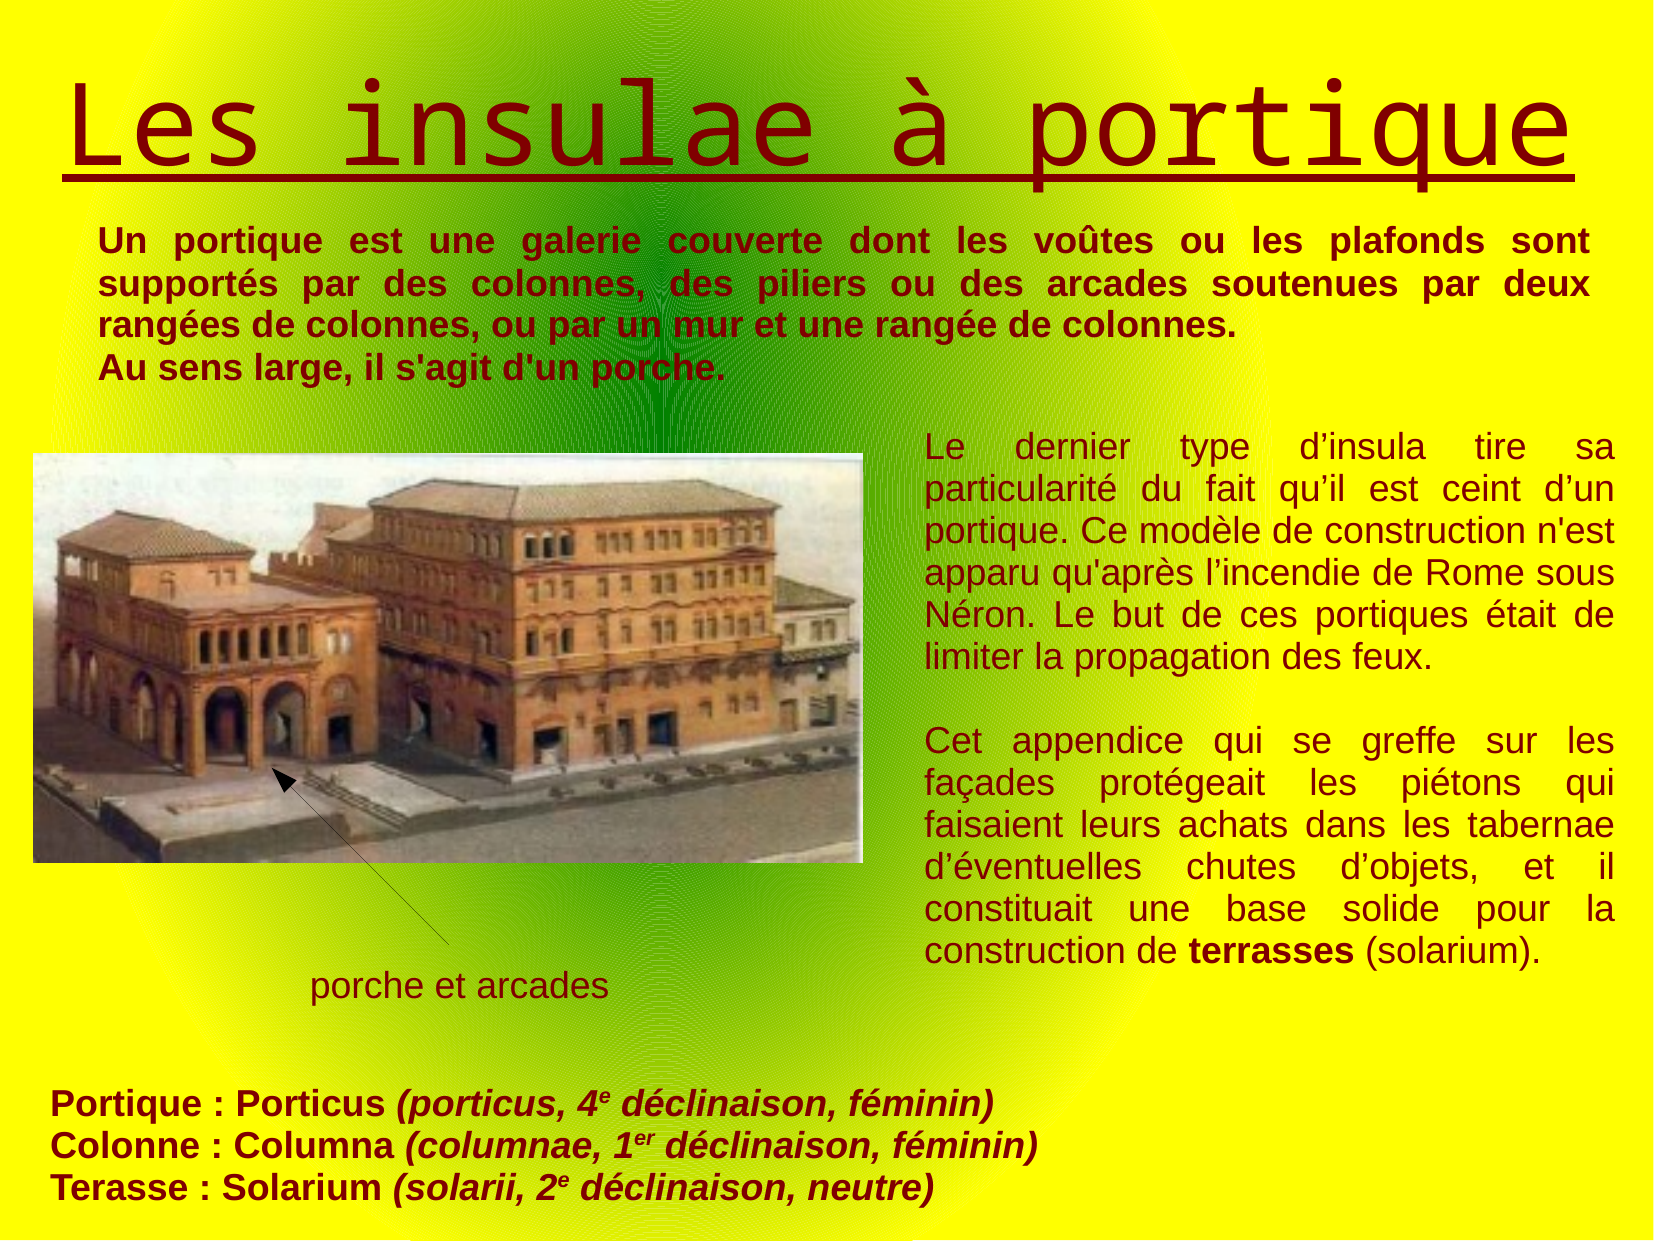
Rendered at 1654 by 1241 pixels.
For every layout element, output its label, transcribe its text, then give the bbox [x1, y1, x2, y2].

text_box Le dernier type d’insula tire sa particularité du fait qu’il est ceint d’un portique. Ce modèle de construction n'est apparu qu'après l’incendie de Rome sous Néron. Le but de ces portiques était de limiter la propagation des feux. Cet appendice qui se greffe sur les façades protégeait les piétons qui faisaient leurs achats dans les tabernae d’éventuelles chutes d’objets, et il constituait une base solide pour la construction de terrasses (solarium). [909, 418, 1630, 980]
text_box Portique : Porticus (porticus, 4e déclinaison, féminin) Colonne : Columna (columnae, 1er déclinaison, féminin) Terasse : Solarium (solarii, 2e déclinaison, neutre) [35, 1074, 1571, 1220]
text_box porche et arcades [259, 956, 626, 1014]
text_box Les insulae à portique [47, 35, 1654, 183]
picture [33, 453, 863, 863]
text_box Un portique est une galerie couverte dont les voûtes ou les plafonds sont supportés par des colonnes, des piliers ou des arcades soutenues par deux rangées de colonnes, ou par un mur et une rangée de colonnes. Au sens large, il s'agit d'un porche. [82, 212, 1607, 396]
